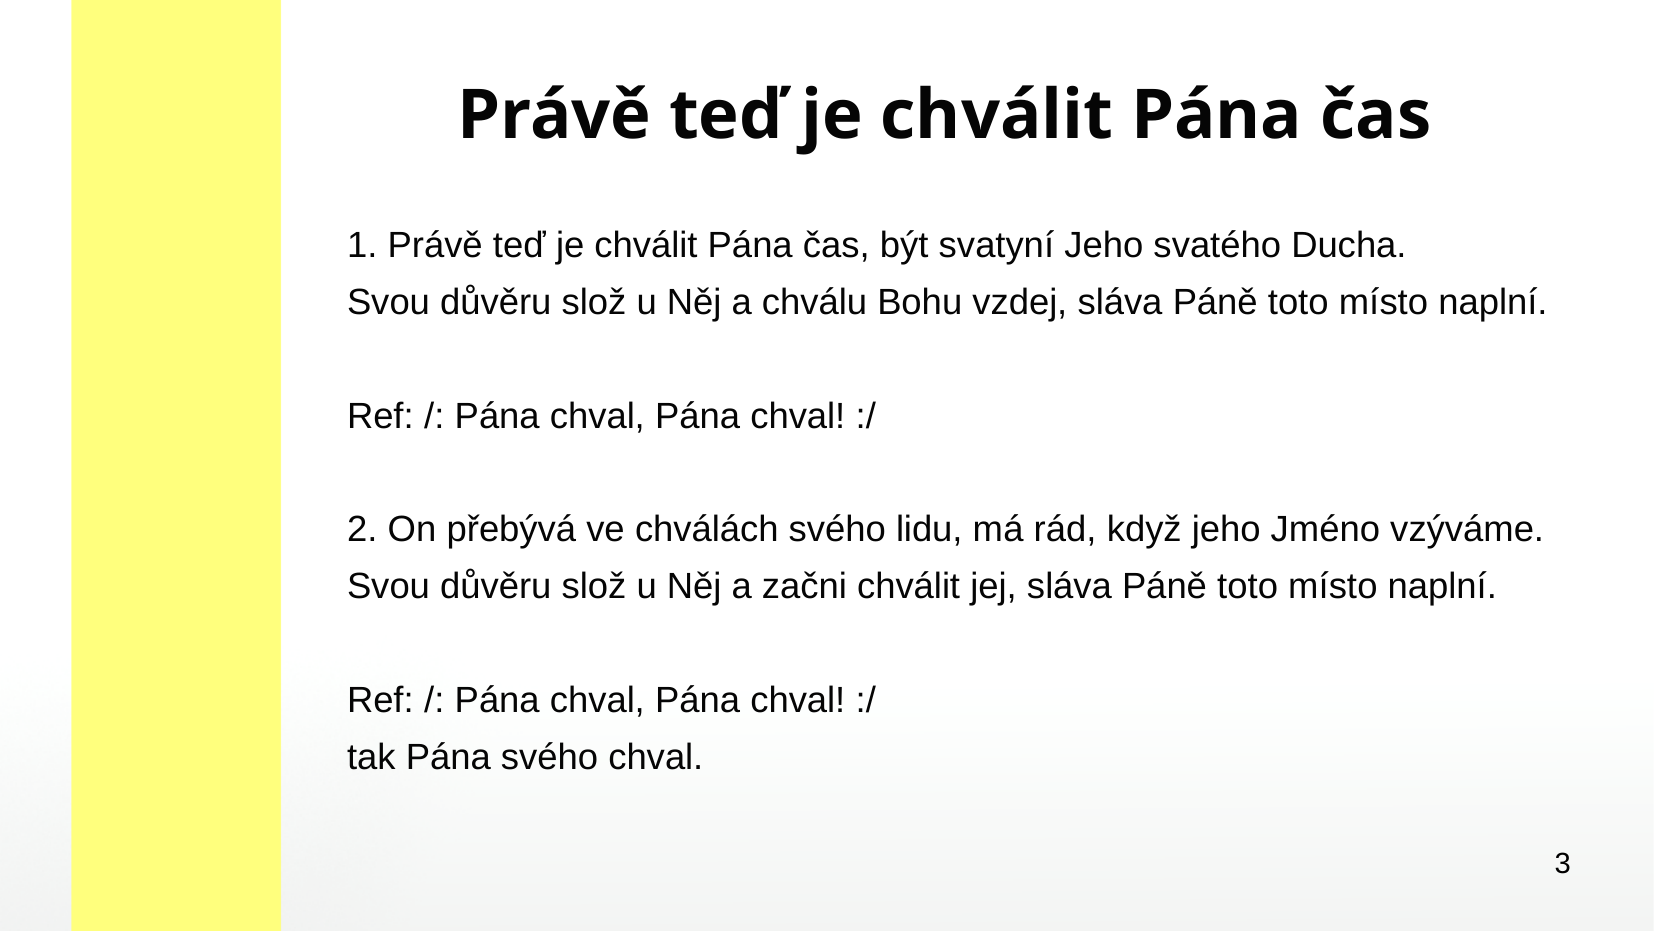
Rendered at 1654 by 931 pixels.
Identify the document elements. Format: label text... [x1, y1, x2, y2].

title Právě teď je chválit Pána čas [295, 35, 1595, 189]
list 1. Právě teď je chválit Pána čas, být svatyní Jeho svatého Ducha. Svou důvěru slož u Něj a chválu Bohu vzdej, sláva Páně toto místo naplní. Ref: /: Pána chval, Pána chval! :/ 2. On přebývá ve chválách svého lidu, má rád, když jeho Jméno vzýváme. Svou důvěru slož u Něj a začni chválit jej, sláva Páně toto místo naplní. Ref: /: Pána chval, Pána chval! :/ tak Pána svého chval. [295, 224, 1595, 839]
picture [0, 0, 1654, 931]
